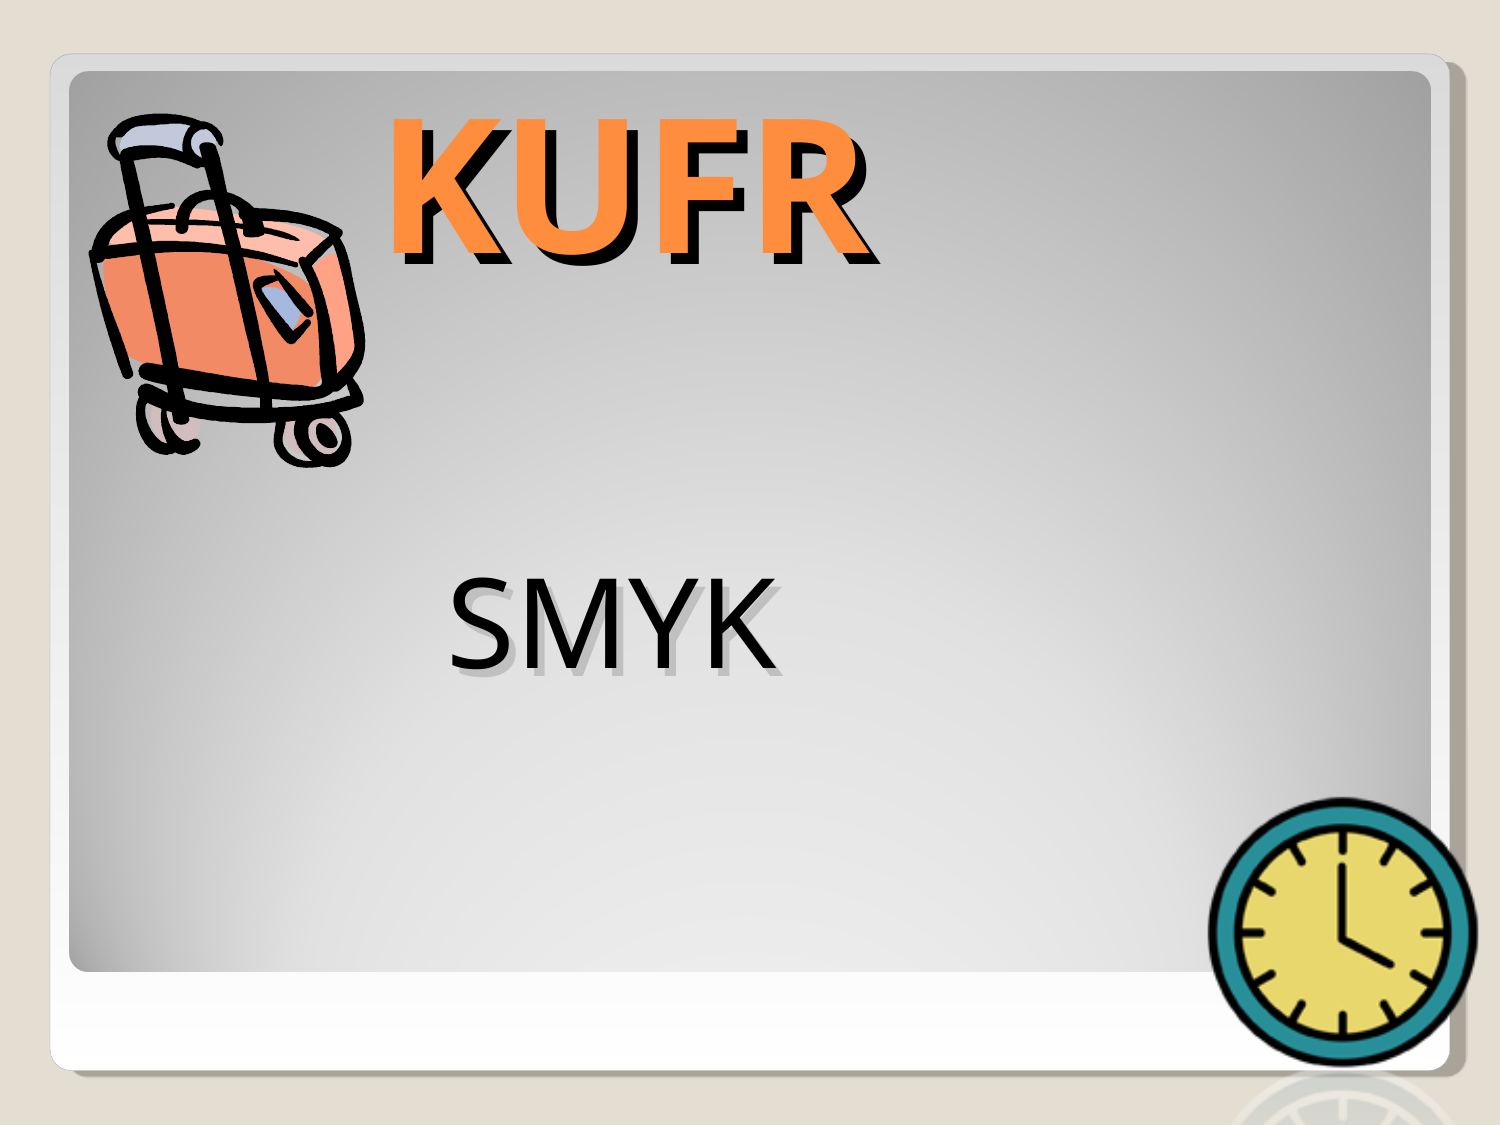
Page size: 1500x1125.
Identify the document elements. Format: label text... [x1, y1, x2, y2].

text_box SMYK [107, 536, 1117, 780]
picture [69, 71, 1500, 1125]
text_box KUFR [362, 54, 1379, 362]
